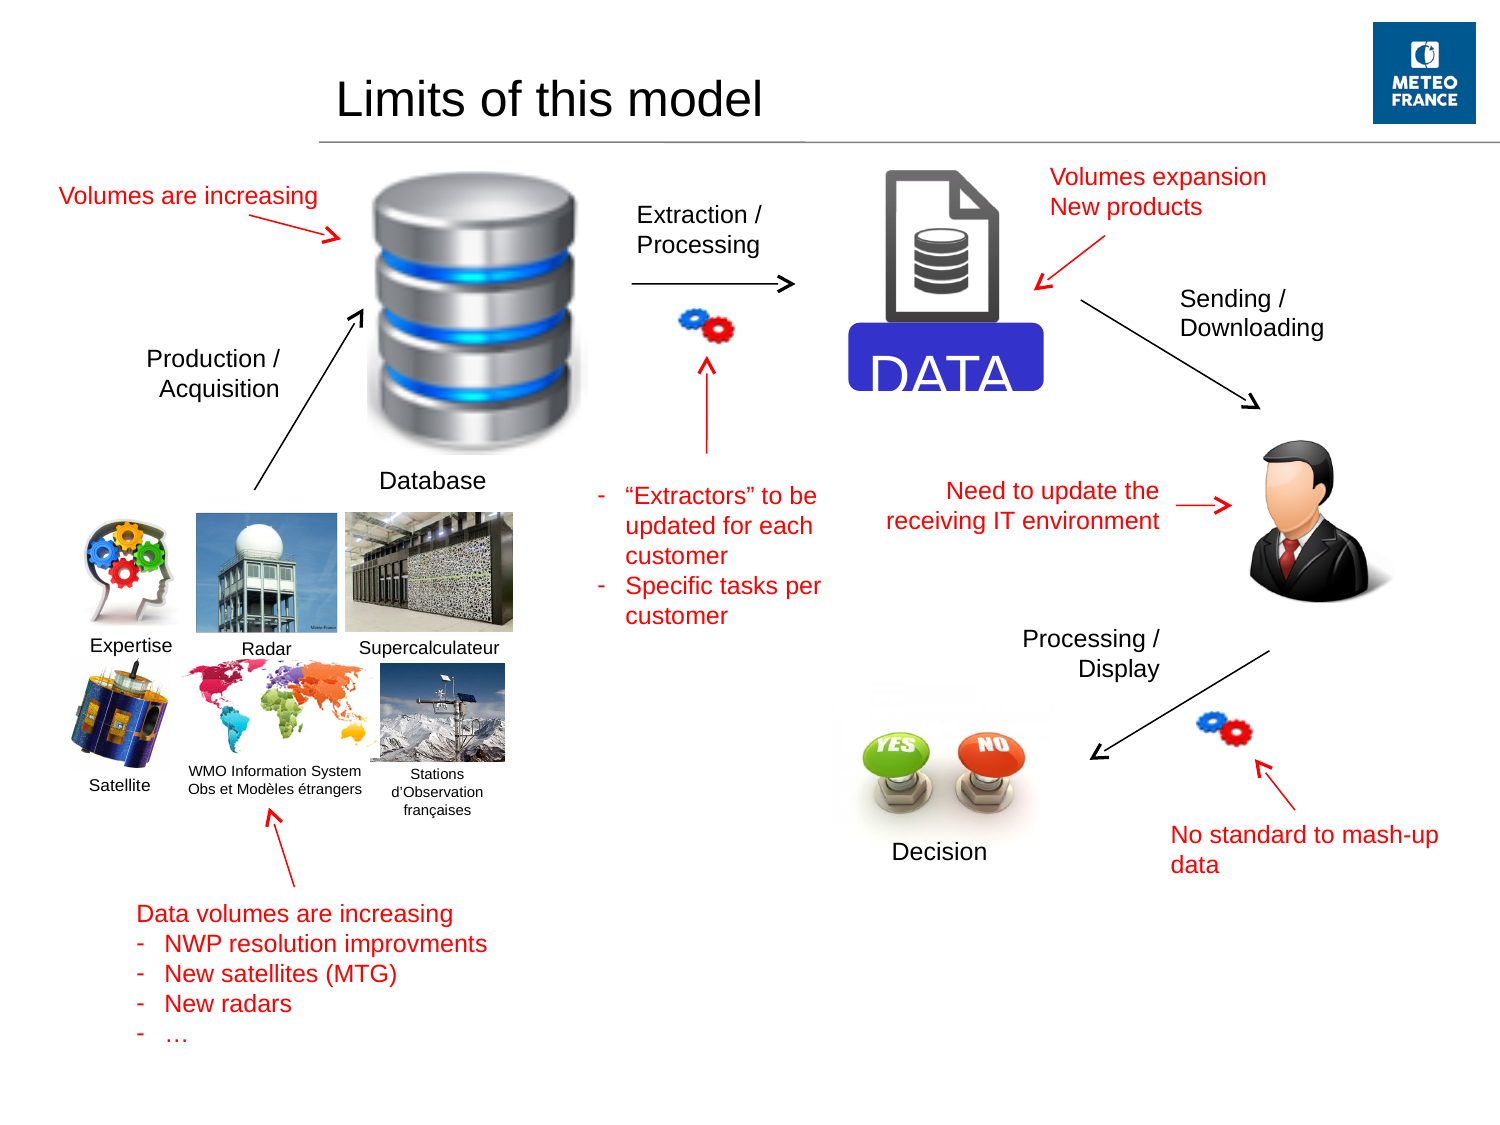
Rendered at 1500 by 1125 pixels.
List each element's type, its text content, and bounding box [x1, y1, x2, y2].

text_box “Extractors” to be updated for each customer Specific tasks per customer [582, 472, 897, 638]
text_box Volumes are increasing [43, 171, 334, 217]
text_box Production / Acquisition [98, 334, 296, 410]
picture [1373, 22, 1476, 124]
text_box Volumes expansion New products [1035, 153, 1283, 229]
text_box Processing / Display [966, 615, 1175, 690]
picture [677, 308, 737, 346]
picture [68, 510, 515, 821]
picture [367, 171, 588, 455]
text_box Decision [876, 828, 1018, 873]
text_box [848, 322, 1044, 391]
text_box DATA [853, 330, 1030, 416]
text_box Database [364, 457, 509, 502]
text_box No standard to mash-up data [1155, 810, 1469, 916]
text_box Extraction / Processing [621, 190, 818, 266]
picture [1239, 439, 1404, 603]
picture [833, 683, 1054, 848]
picture [1195, 711, 1255, 749]
text_box Data volumes are increasing NWP resolution improvments New satellites (MTG) New radars … [121, 890, 504, 1056]
title Limits of this model [320, 64, 1468, 139]
text_box Need to update the receiving IT environment [862, 466, 1175, 572]
text_box Sending / Downloading [1165, 274, 1414, 350]
picture [852, 156, 1032, 325]
